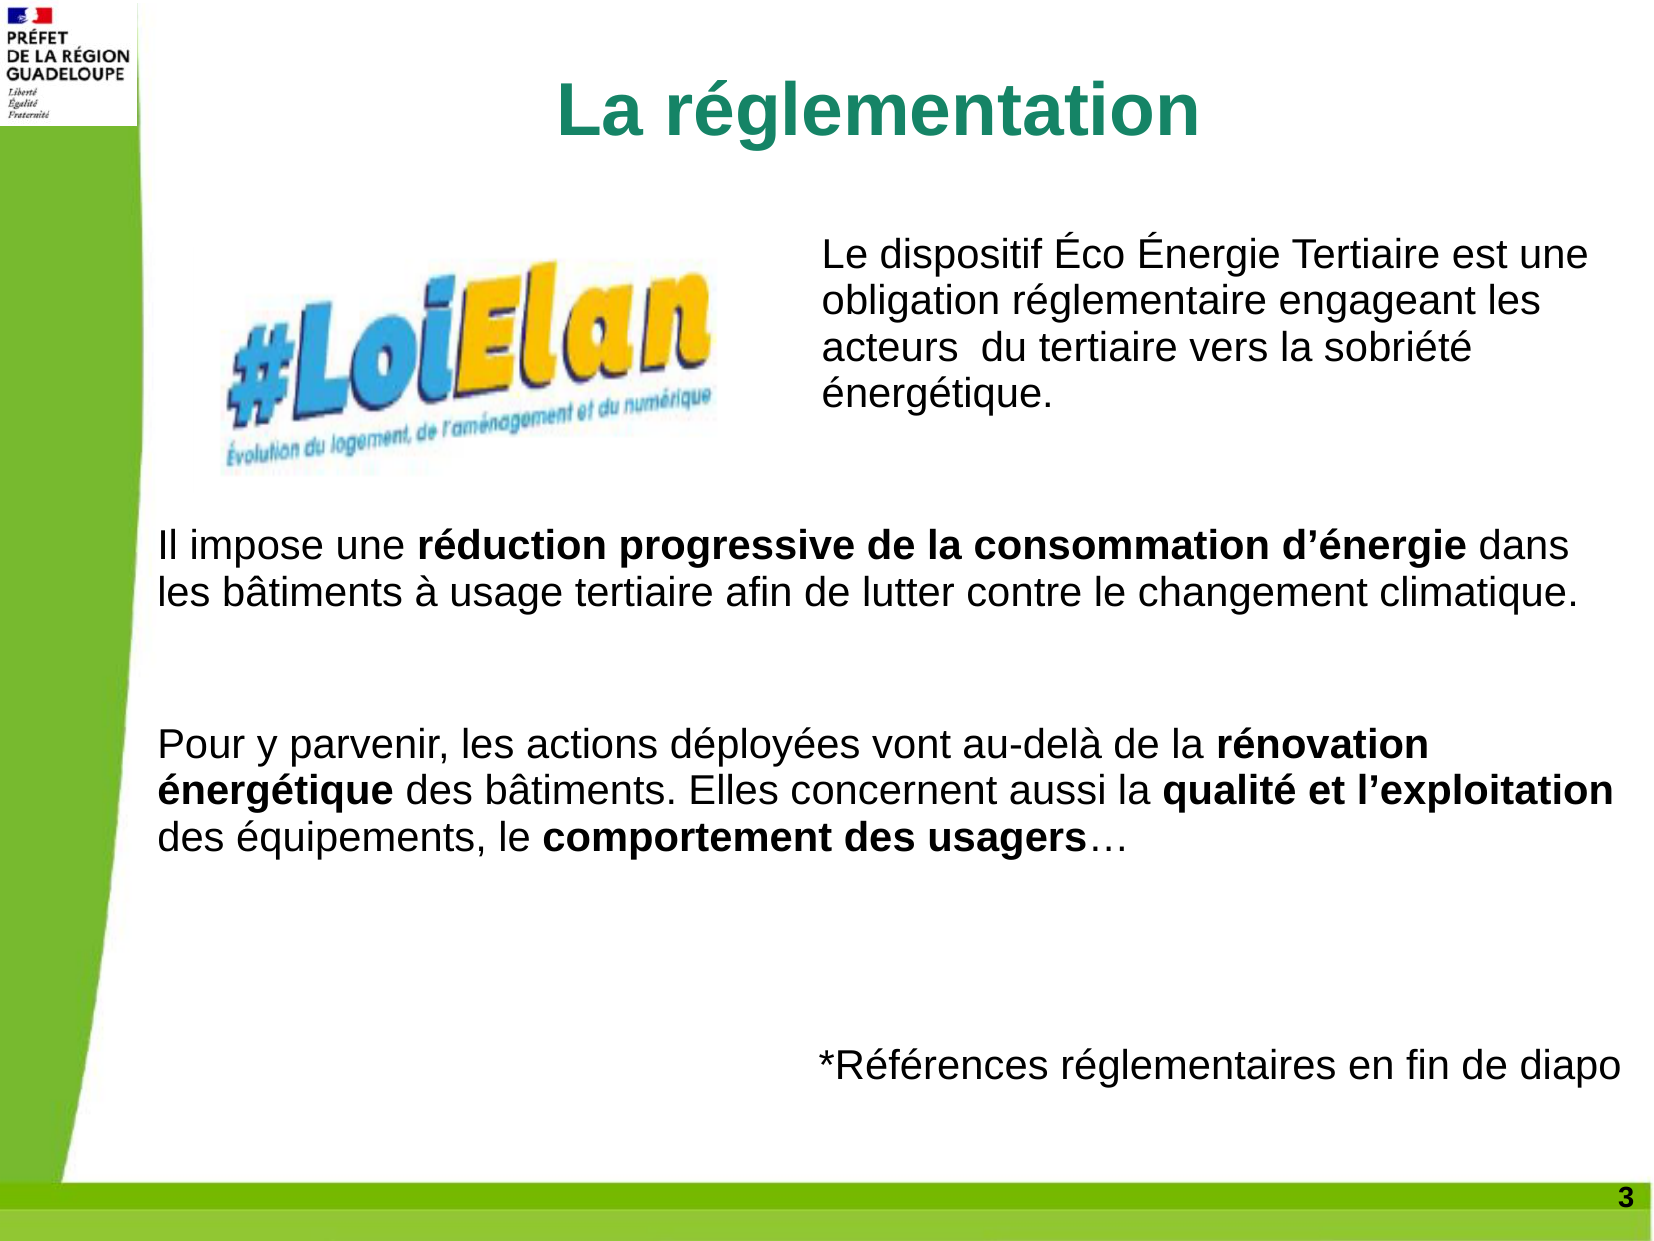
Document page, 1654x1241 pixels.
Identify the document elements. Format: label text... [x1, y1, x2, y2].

title La réglementation [142, 0, 1616, 219]
picture [0, 0, 1654, 1241]
list Le dispositif Éco Énergie Tertiaire est une obligation réglementaire engageant les acteurs du tertiaire vers la sobriété énergétique. Il impose une réduction progressive de la consommation d’énergie dans les bâtiments à usage tertiaire afin de lutter contre le changement climatique. Pour y parvenir, les actions déployées vont au-delà de la rénovation énergétique des bâtiments. Elles concernent aussi la qualité et l’exploitation des équipements, le comportement des usagers… *Références réglementaires en fin de diapo [157, 230, 1634, 1123]
